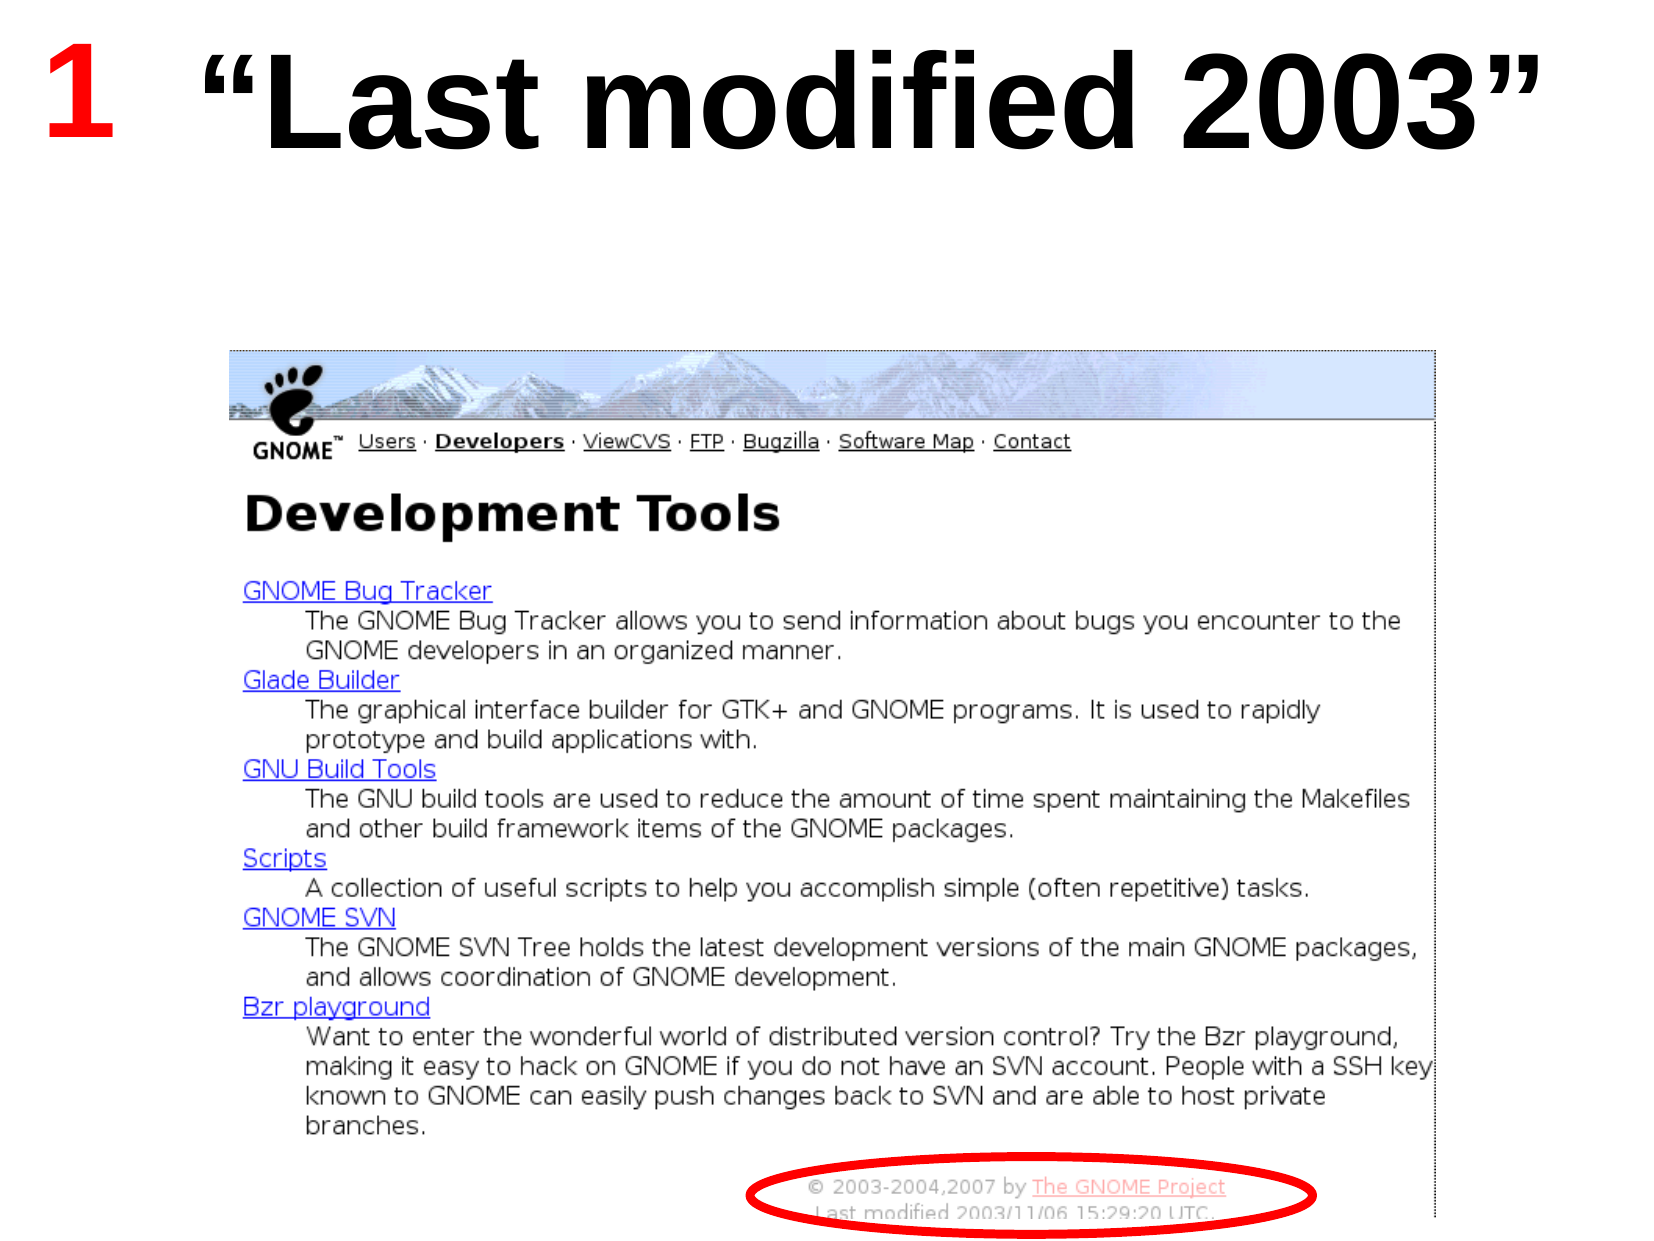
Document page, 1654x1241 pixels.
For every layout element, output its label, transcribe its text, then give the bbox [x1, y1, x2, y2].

text_box “Last modified 2003” [180, 18, 1565, 185]
picture [755, 1162, 1307, 1219]
picture [229, 350, 1436, 1219]
text_box 1 [26, 6, 132, 174]
